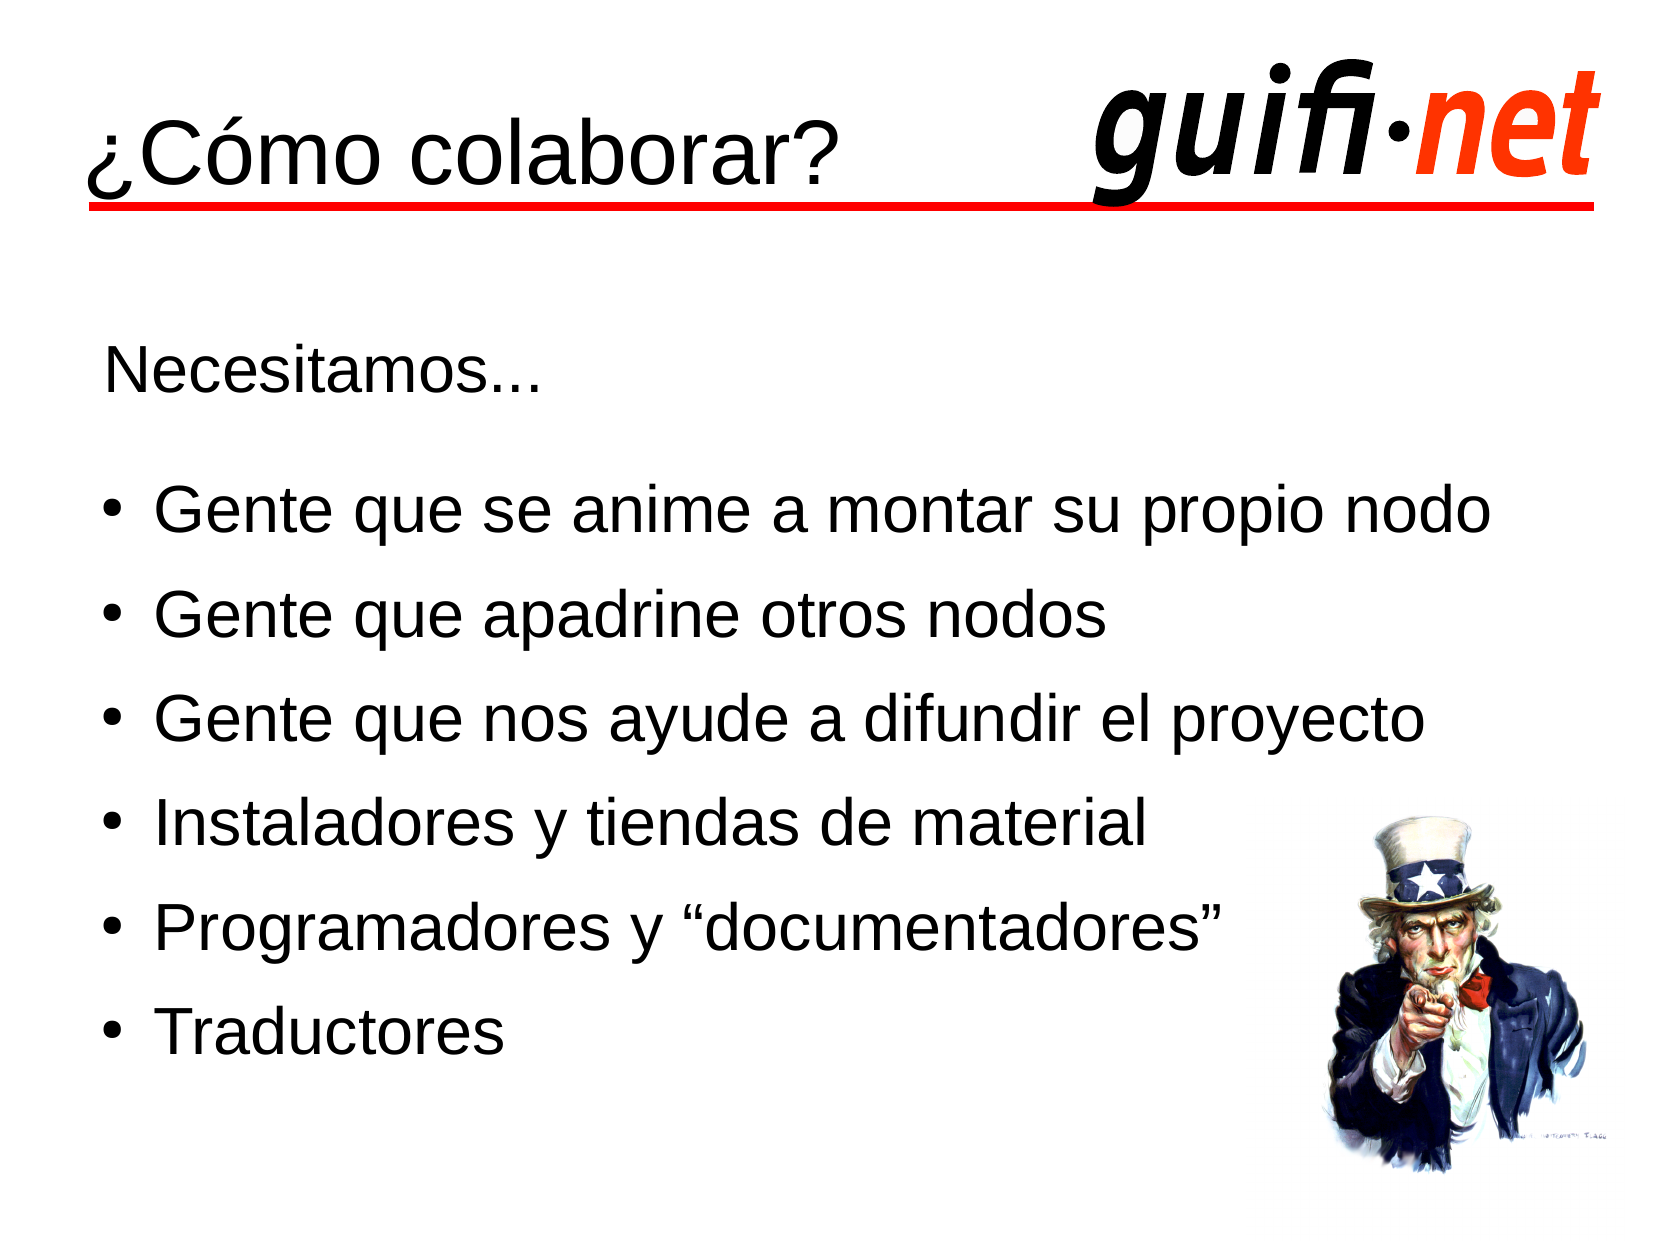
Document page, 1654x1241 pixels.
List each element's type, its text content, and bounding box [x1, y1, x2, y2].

picture [1246, 797, 1625, 1241]
list Gente que se anime a montar su propio nodo Gente que apadrine otros nodos Gente que nos ayude a difundir el proyecto Instaladores y tiendas de material Programadores y “documentadores” Traductores [82, 472, 1571, 1211]
text_box Necesitamos... [88, 324, 768, 415]
title ¿Cómo colaborar? [82, 49, 1571, 257]
